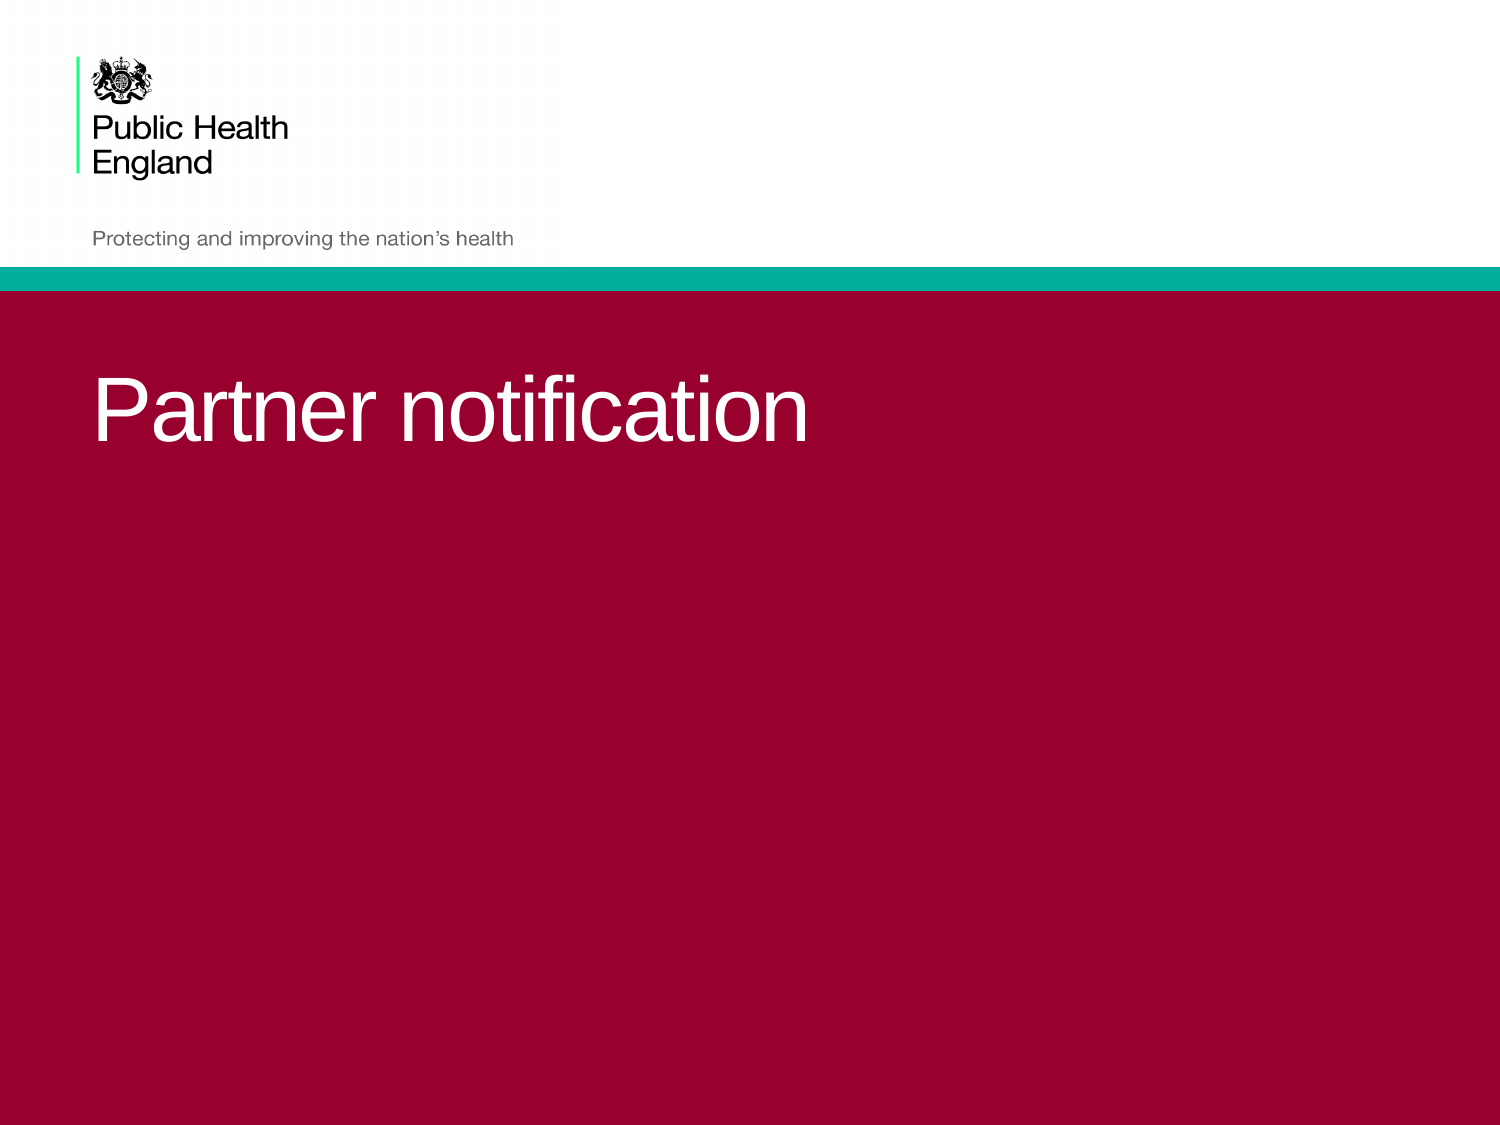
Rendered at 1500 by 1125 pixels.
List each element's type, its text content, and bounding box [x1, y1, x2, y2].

picture [0, 0, 572, 265]
title Partner notification [91, 349, 1344, 692]
